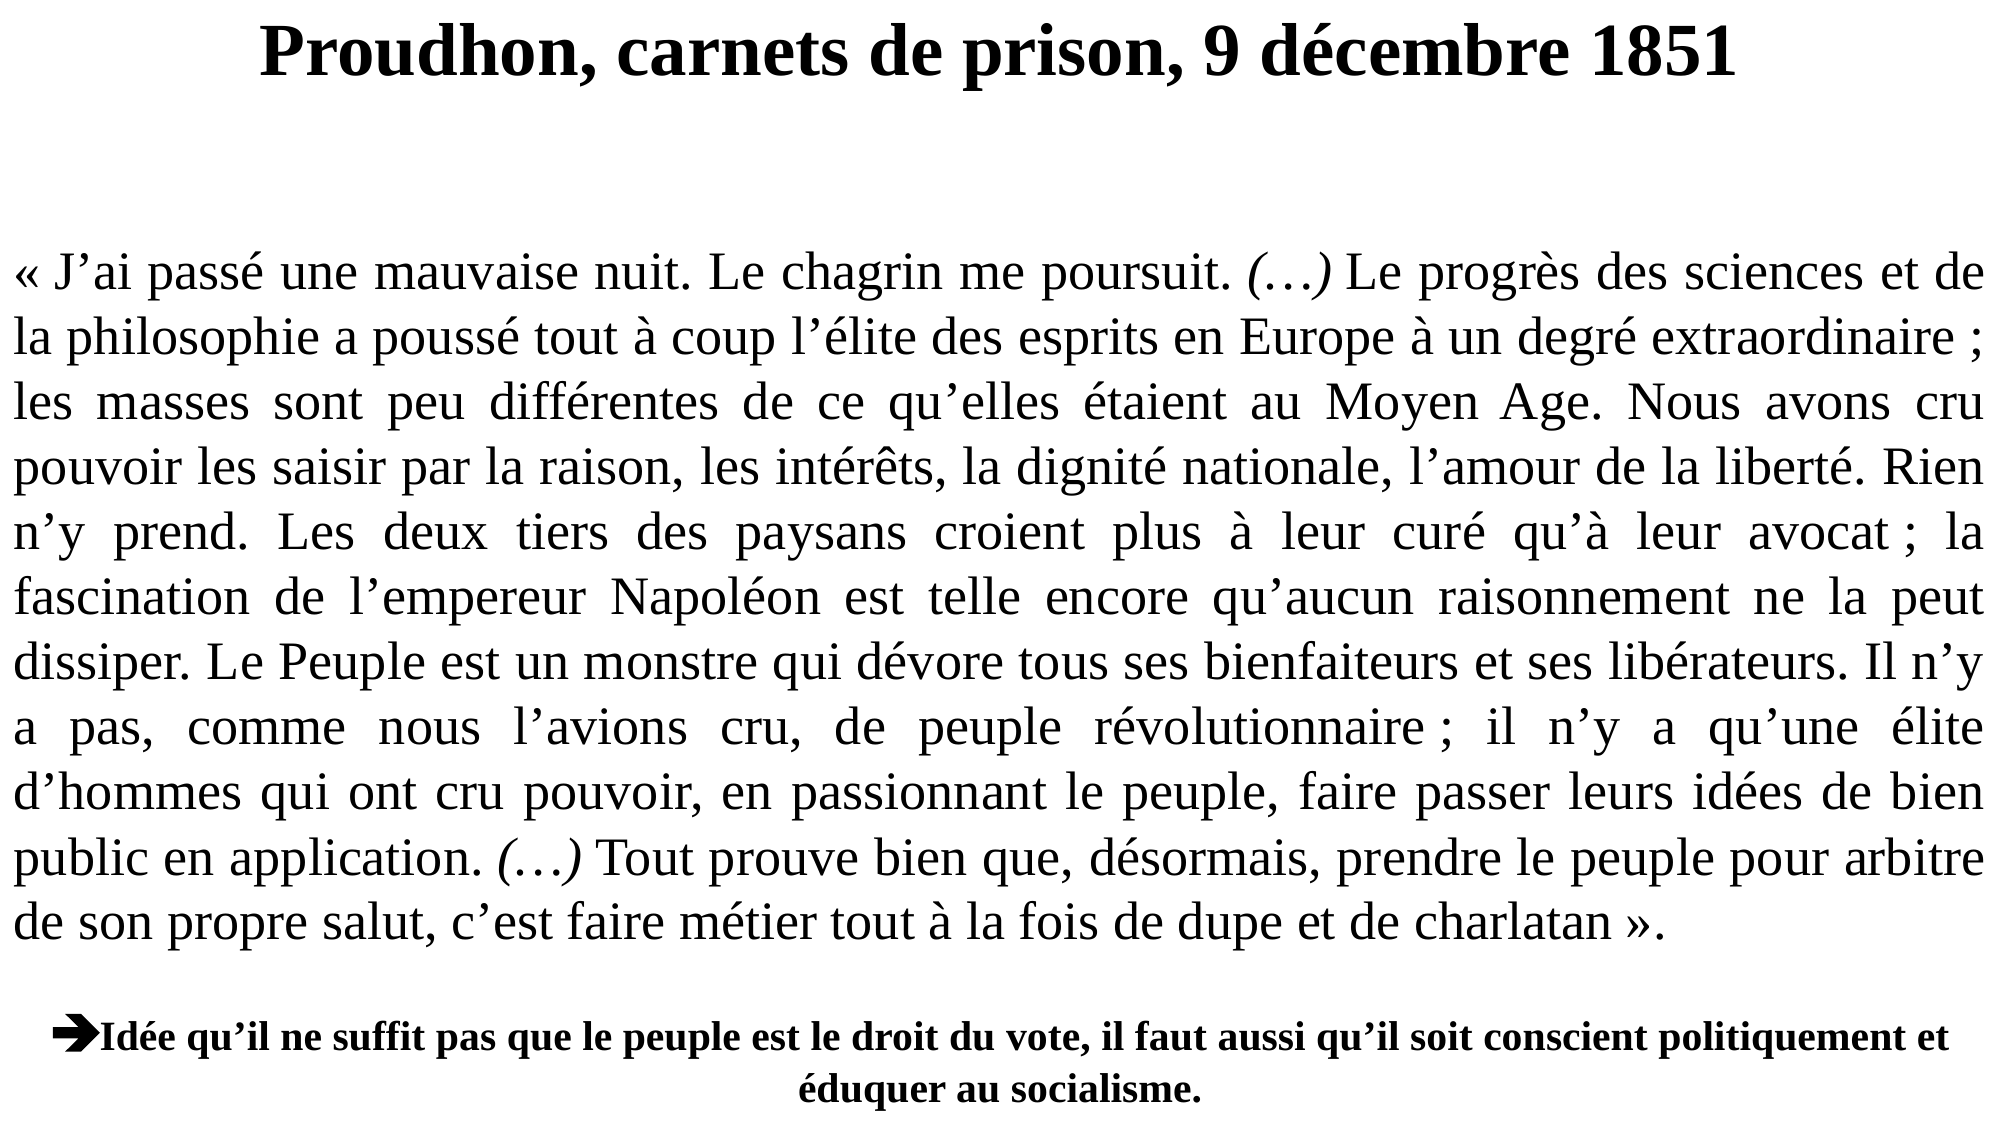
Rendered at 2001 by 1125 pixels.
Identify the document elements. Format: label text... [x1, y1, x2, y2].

title Proudhon, carnets de prison, 9 décembre 1851 [137, 0, 1863, 103]
list « J’ai passé une mauvaise nuit. Le chagrin me poursuit. (…) Le progrès des sciences et de la philosophie a poussé tout à coup l’élite des esprits en Europe à un degré extraordinaire ; les masses sont peu différentes de ce qu’elles étaient au Moyen Age. Nous avons cru pouvoir les saisir par la raison, les intérêts, la dignité nationale, l’amour de la liberté. Rien n’y prend. Les deux tiers des paysans croient plus à leur curé qu’à leur avocat ; la fascination de l’empereur Napoléon est telle encore qu’aucun raisonnement ne la peut dissiper. Le Peuple est un monstre qui dévore tous ses bienfaiteurs et ses libérateurs. Il n’y a pas, comme nous l’avions cru, de peuple révolutionnaire ; il n’y a qu’une élite d’hommes qui ont cru pouvoir, en passionnant le peuple, faire passer leurs idées de bien public en application. (…) Tout prouve bien que, désormais, prendre le peuple pour arbitre de son propre salut, c’est faire métier tout à la fois de dupe et de charlatan ». Idée qu’il ne suffit pas que le peuple est le droit du vote, il faut aussi qu’il soit conscient politiquement et éduquer au socialisme. [13, 217, 1988, 1125]
